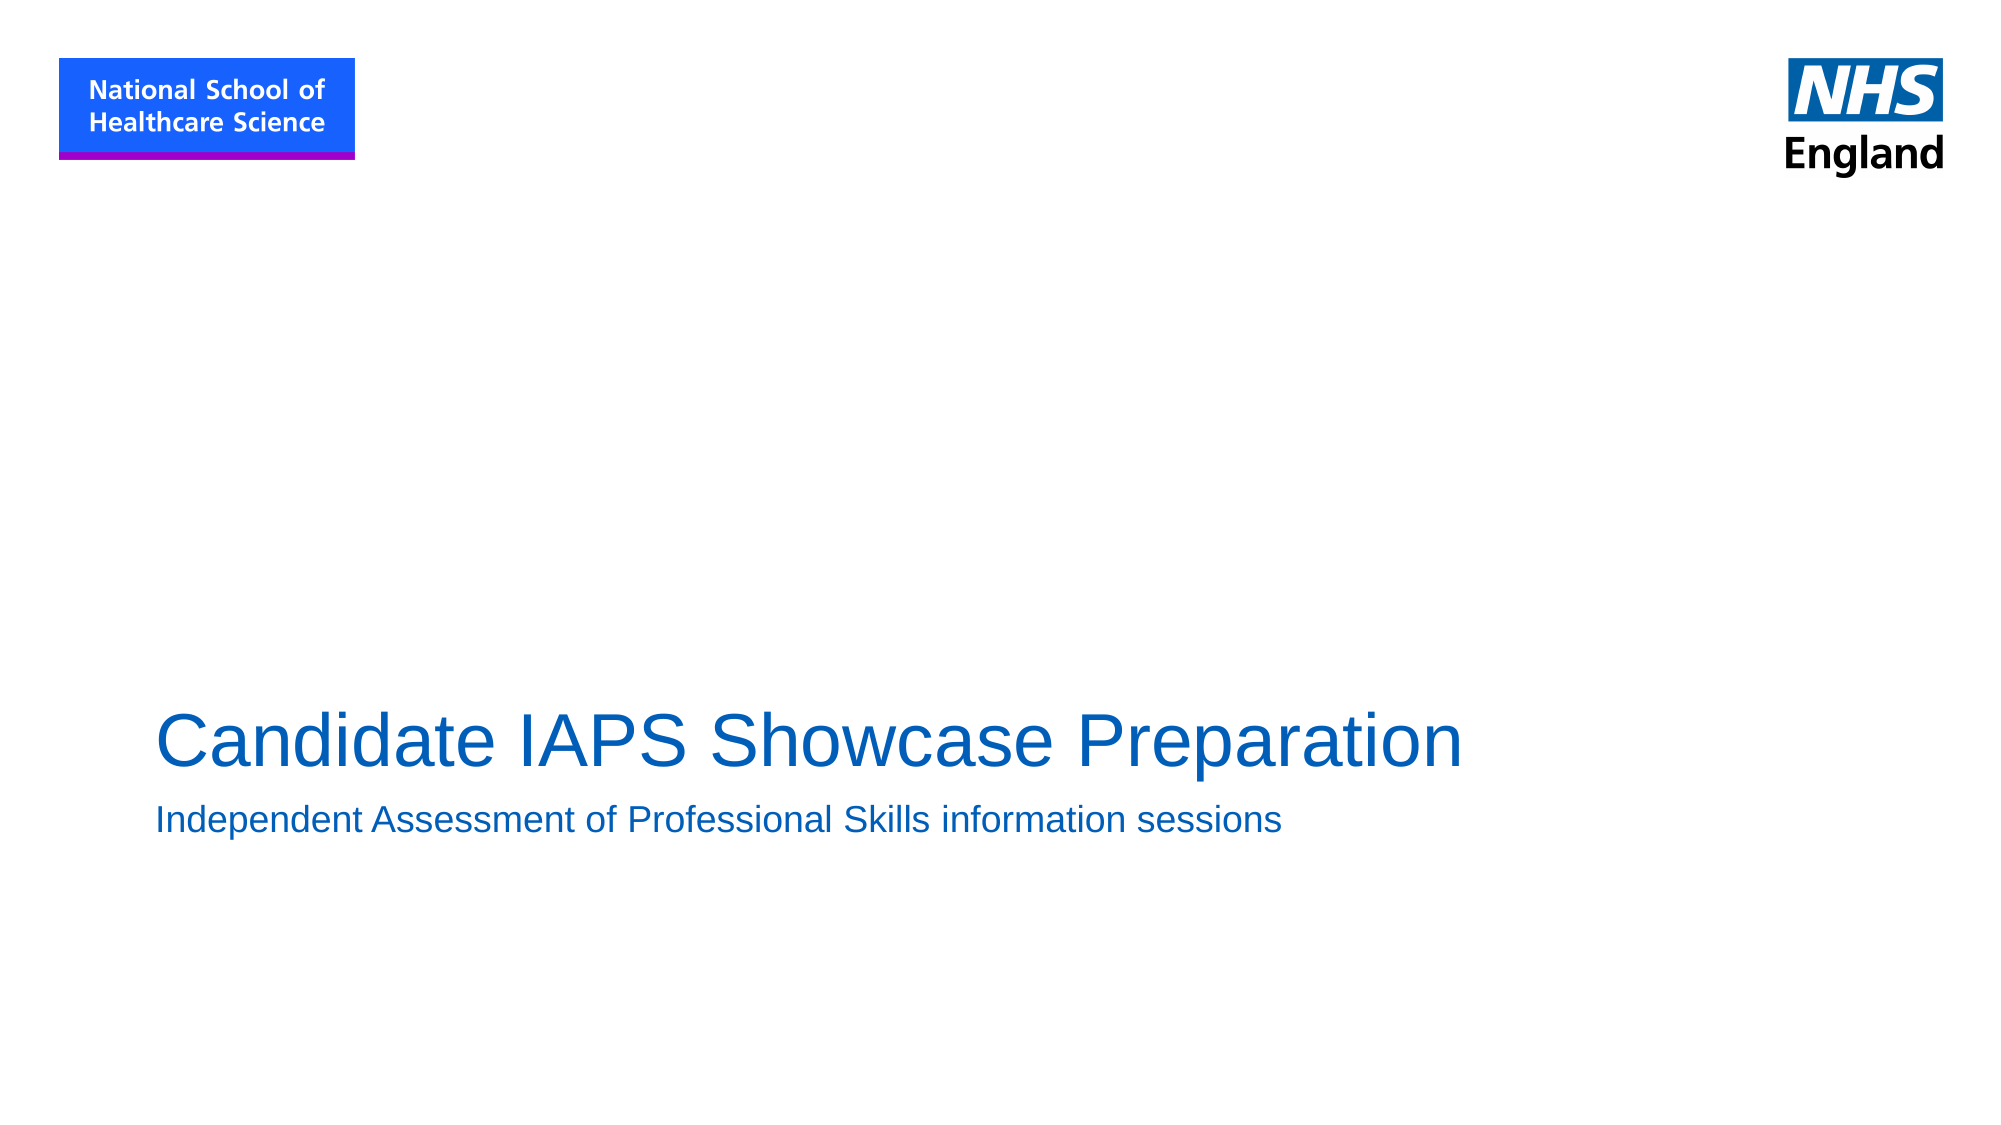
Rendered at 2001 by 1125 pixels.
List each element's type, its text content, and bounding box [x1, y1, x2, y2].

subtitle Independent Assessment of Professional Skills information sessions [140, 794, 1641, 872]
title Candidate IAPS Showcase Preparation [140, 690, 1641, 790]
